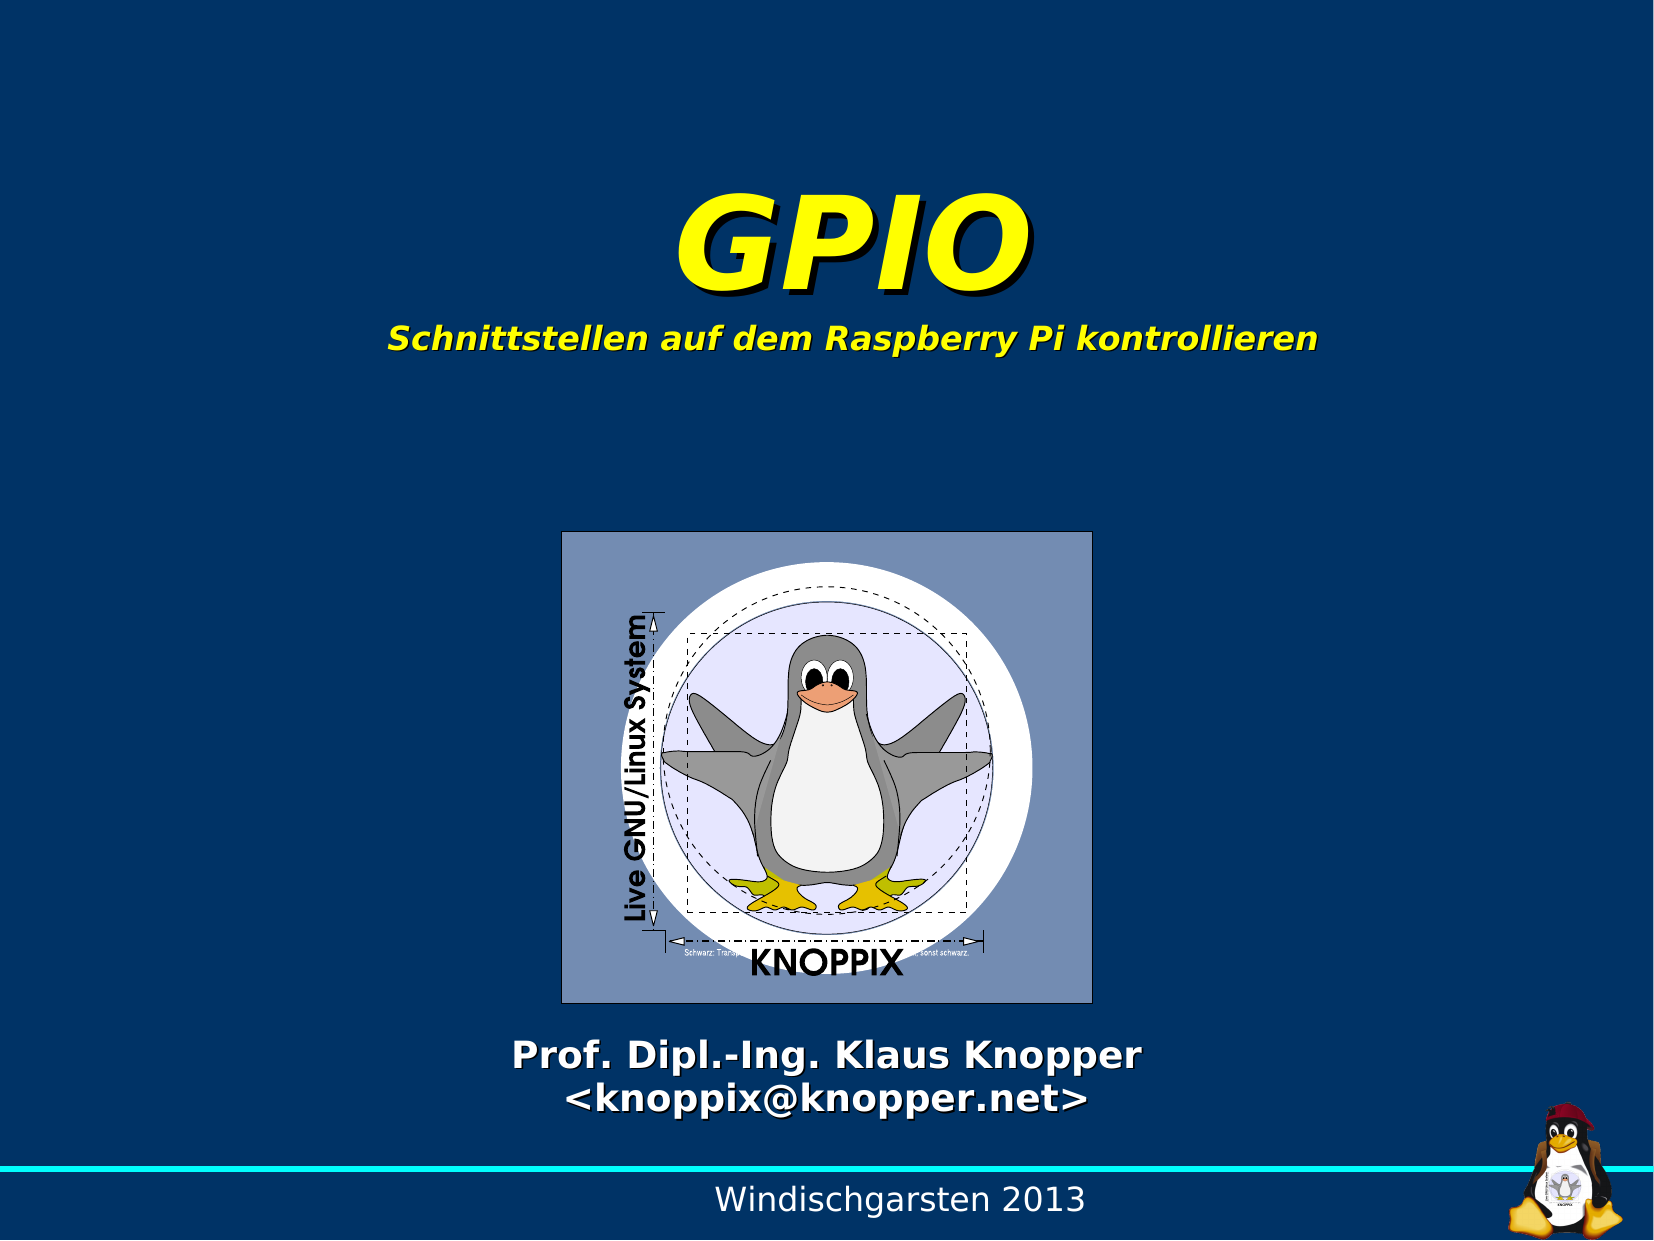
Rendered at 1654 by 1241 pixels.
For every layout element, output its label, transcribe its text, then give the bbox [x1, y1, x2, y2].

picture [1505, 1100, 1625, 1241]
picture [620, 561, 1034, 977]
text_box Prof. Dipl.-Ing. Klaus Knopper <knoppix@knopper.net> [265, 1033, 1388, 1121]
text_box [561, 531, 1093, 1004]
title GPIO Schnittstellen auf dem Raspberry Pi kontrollieren [147, 160, 1561, 368]
